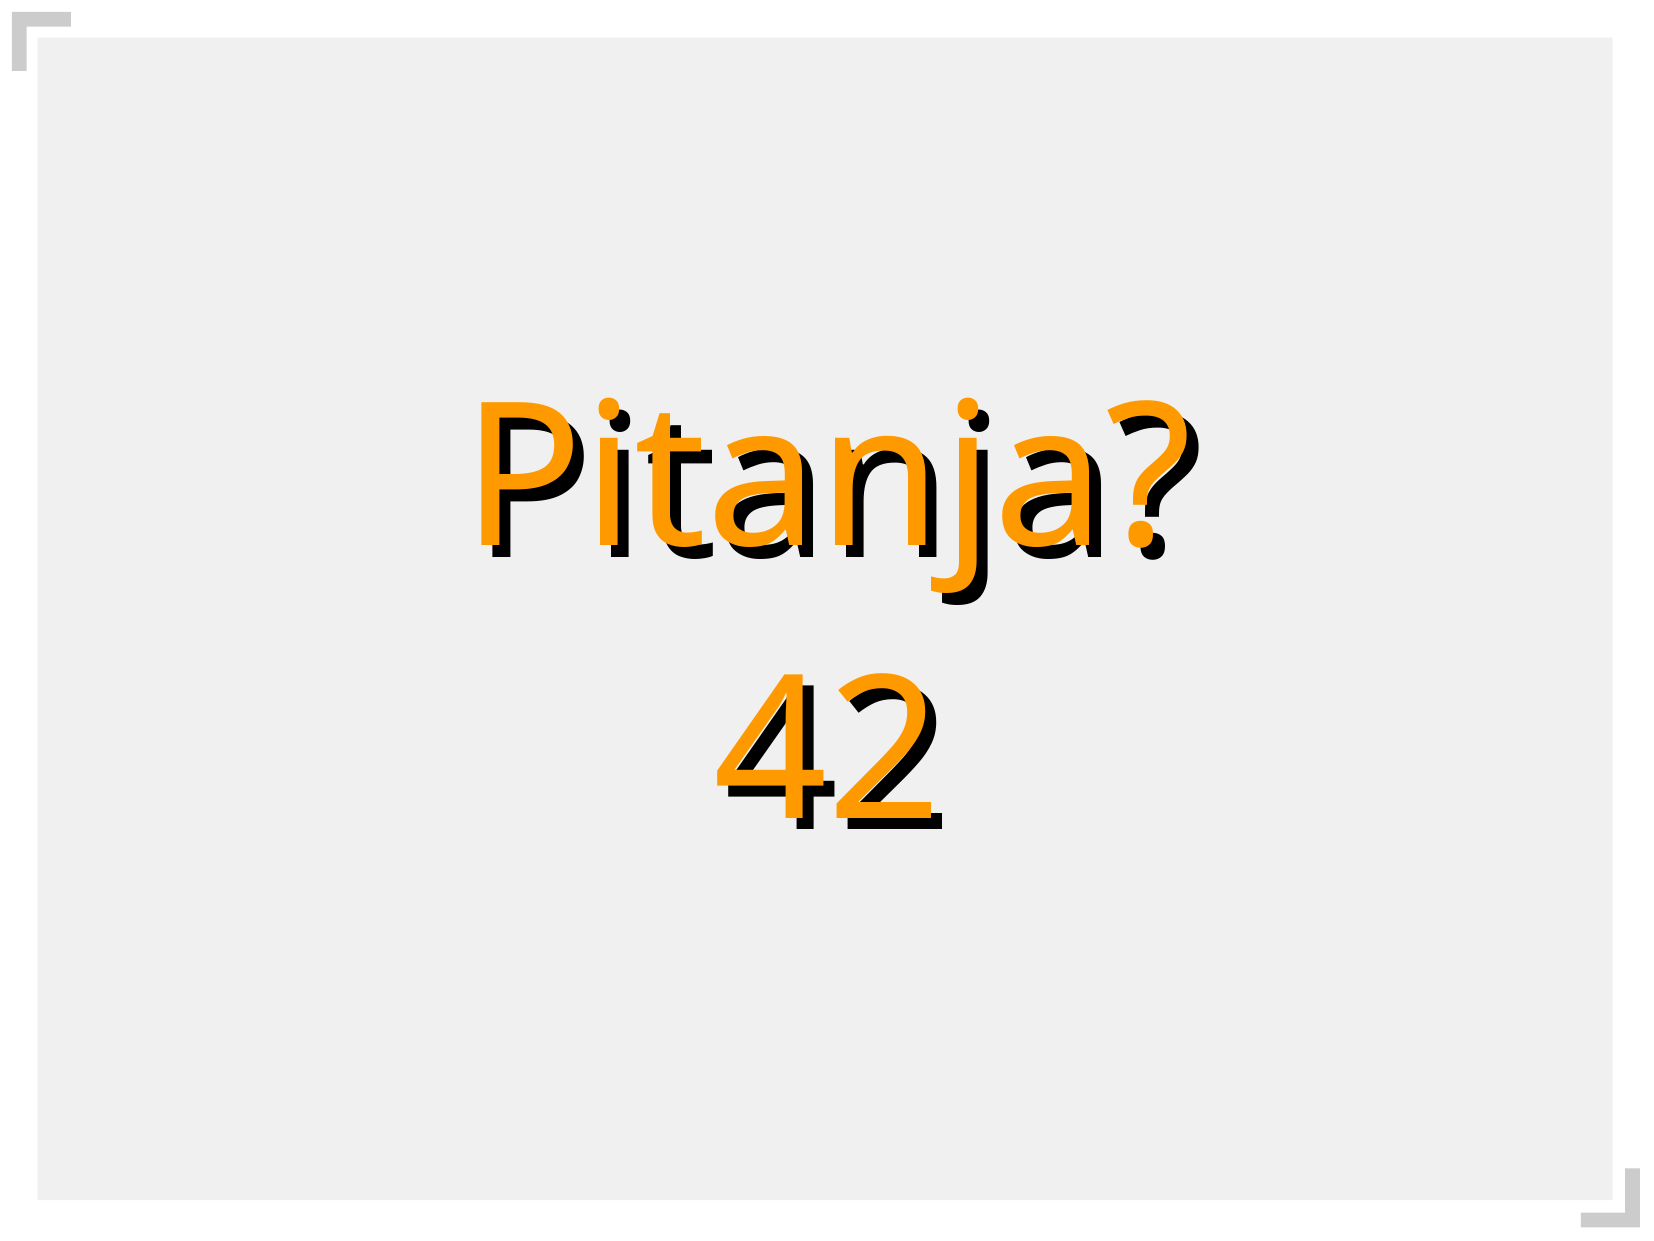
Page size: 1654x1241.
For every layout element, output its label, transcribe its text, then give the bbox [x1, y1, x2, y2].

title Pitanja? 42 [121, 46, 1534, 1163]
